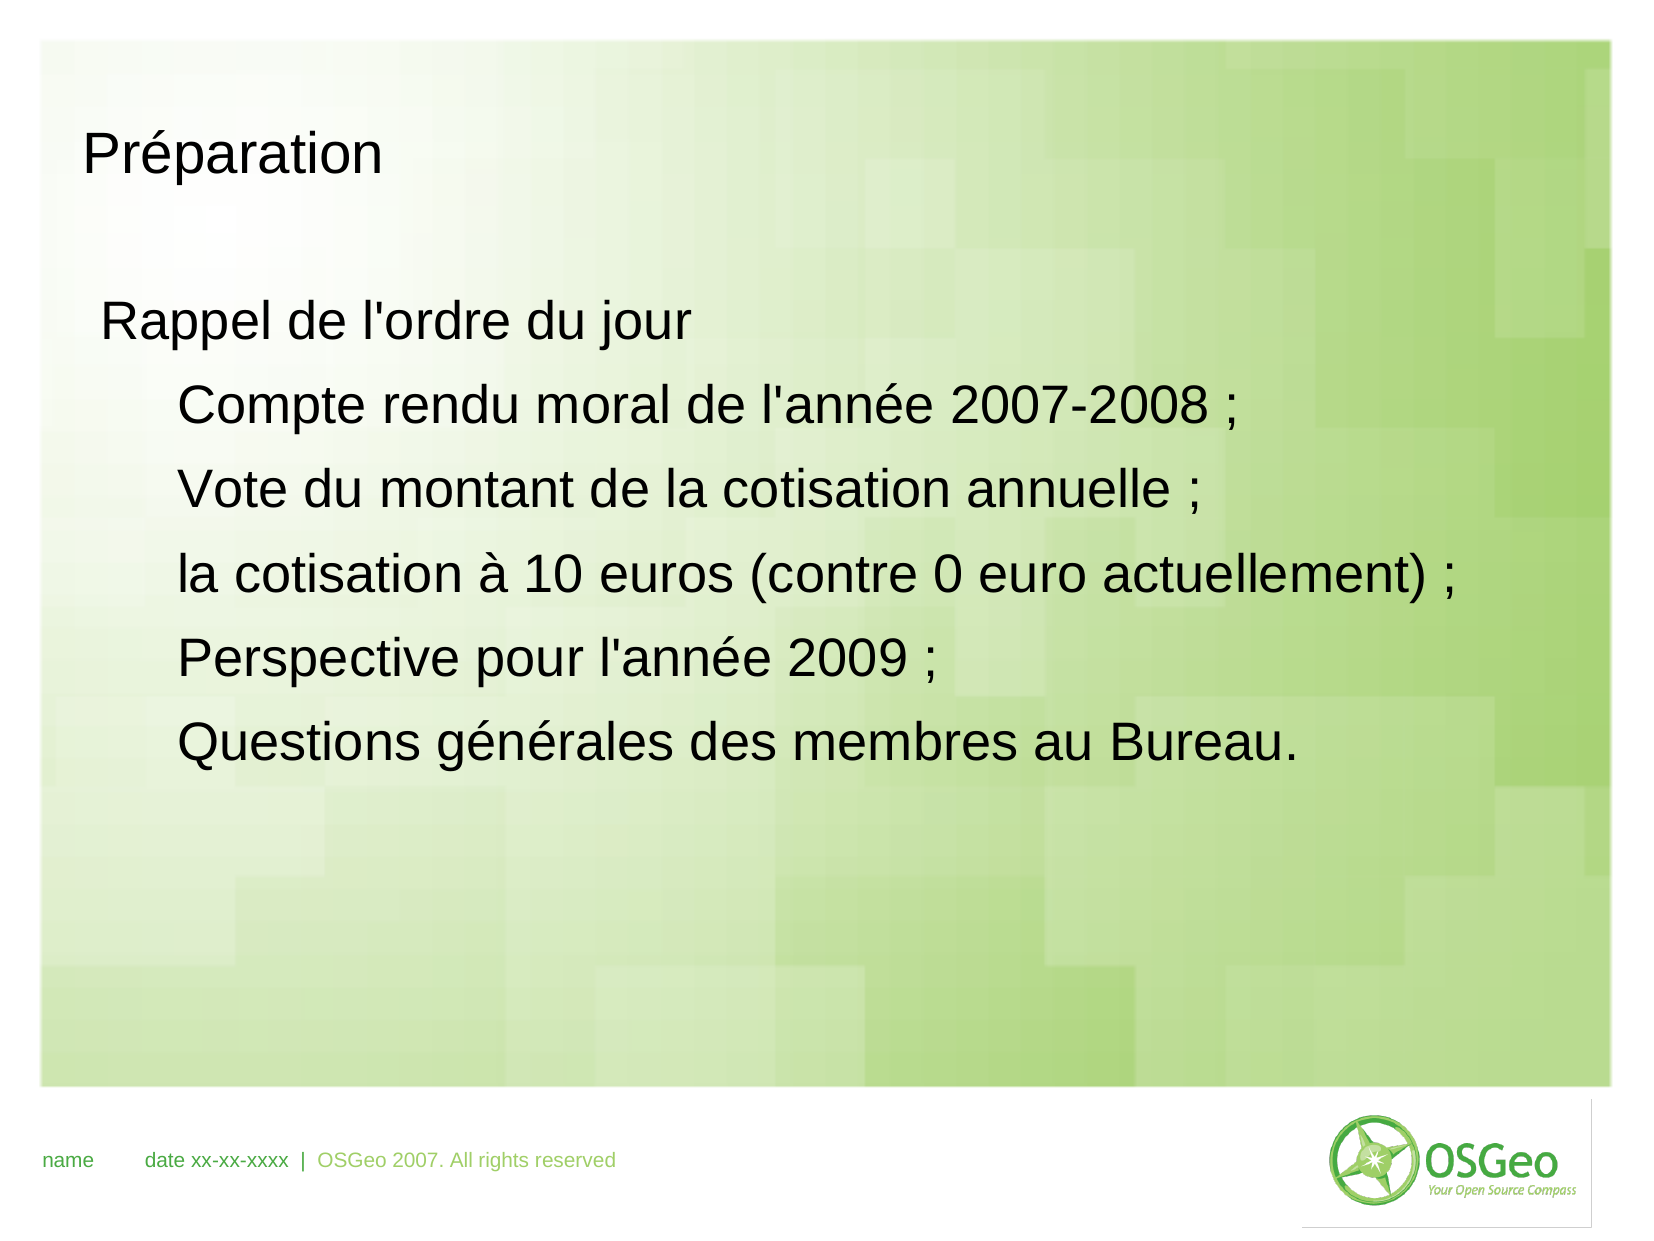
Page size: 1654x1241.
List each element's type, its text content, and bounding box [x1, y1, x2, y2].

list Rappel de l'ordre du jour Compte rendu moral de l'année 2007-2008 ; Vote du montant de la cotisation annuelle ; la cotisation à 10 euros (contre 0 euro actuellement) ; Perspective pour l'année 2009 ; Questions générales des membres au Bureau. [82, 290, 1571, 1094]
title Préparation [82, 56, 1571, 250]
picture [0, 1, 1654, 1239]
